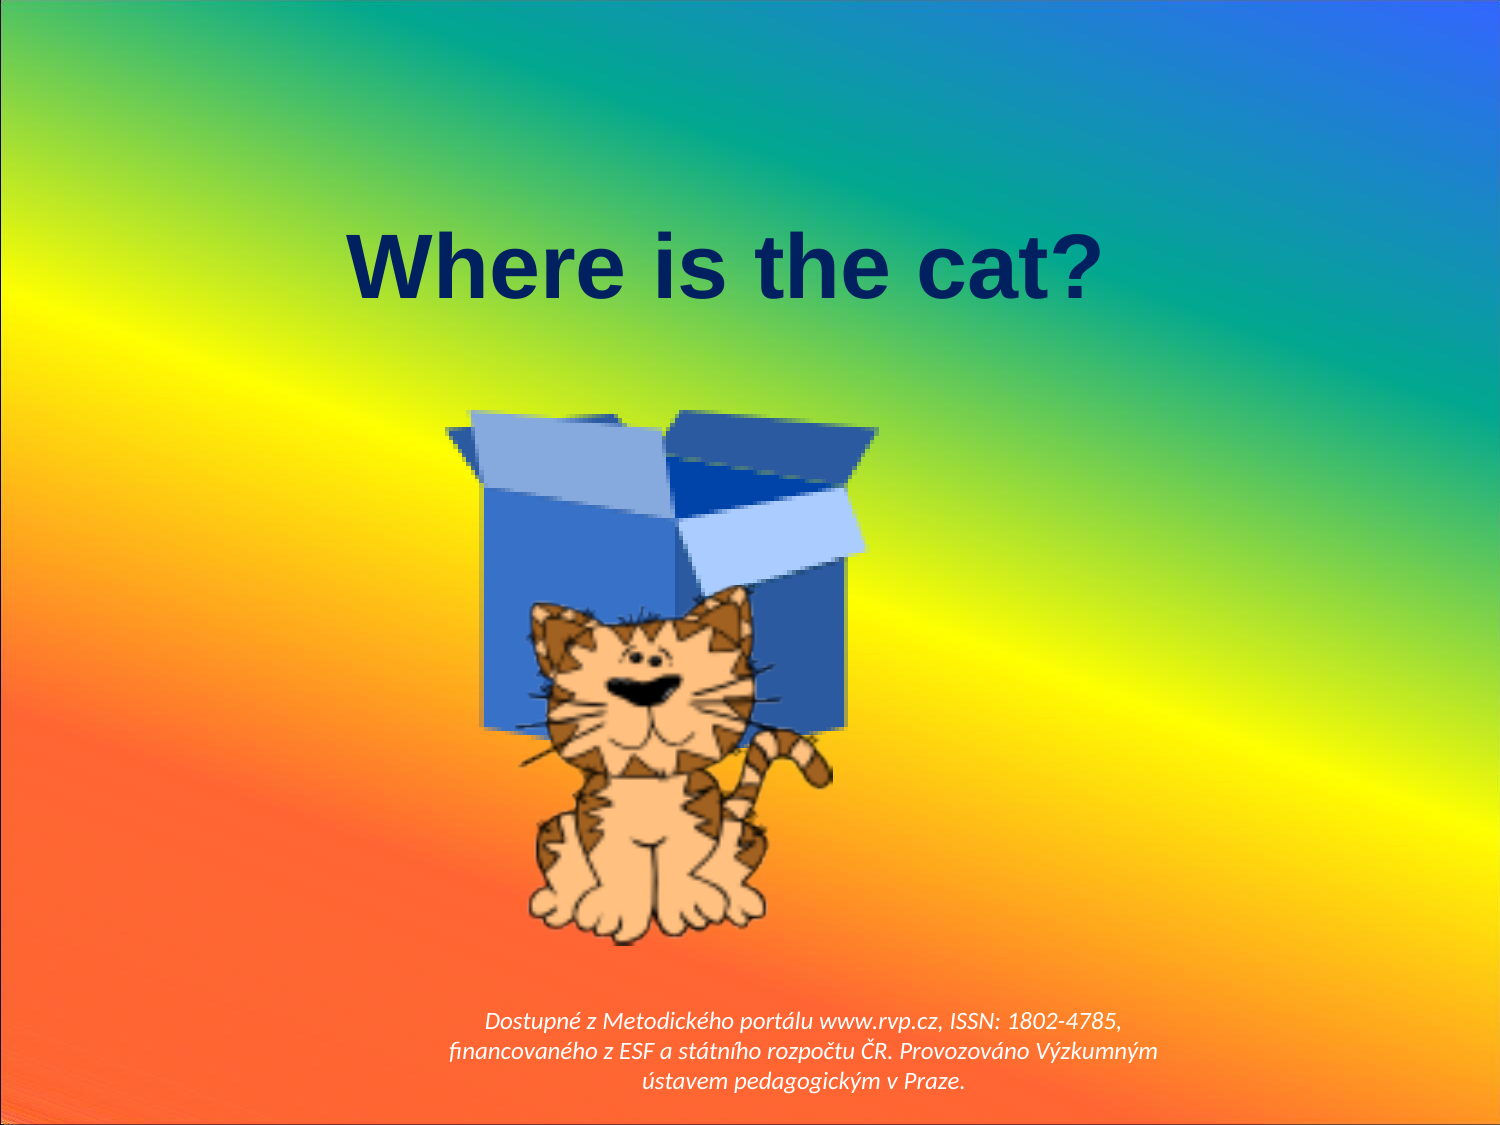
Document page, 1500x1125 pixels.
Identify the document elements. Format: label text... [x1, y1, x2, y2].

picture [0, 0, 1500, 1125]
text_box Where is the cat? [332, 199, 1122, 325]
text_box Dostupné z Metodického portálu www.rvp.cz, ISSN: 1802-4785, financovaného z ESF a státního rozpočtu ČR. Provozováno Výzkumným ústavem pedagogickým v Praze. [421, 1019, 1187, 1080]
title [0, 316, 1465, 739]
